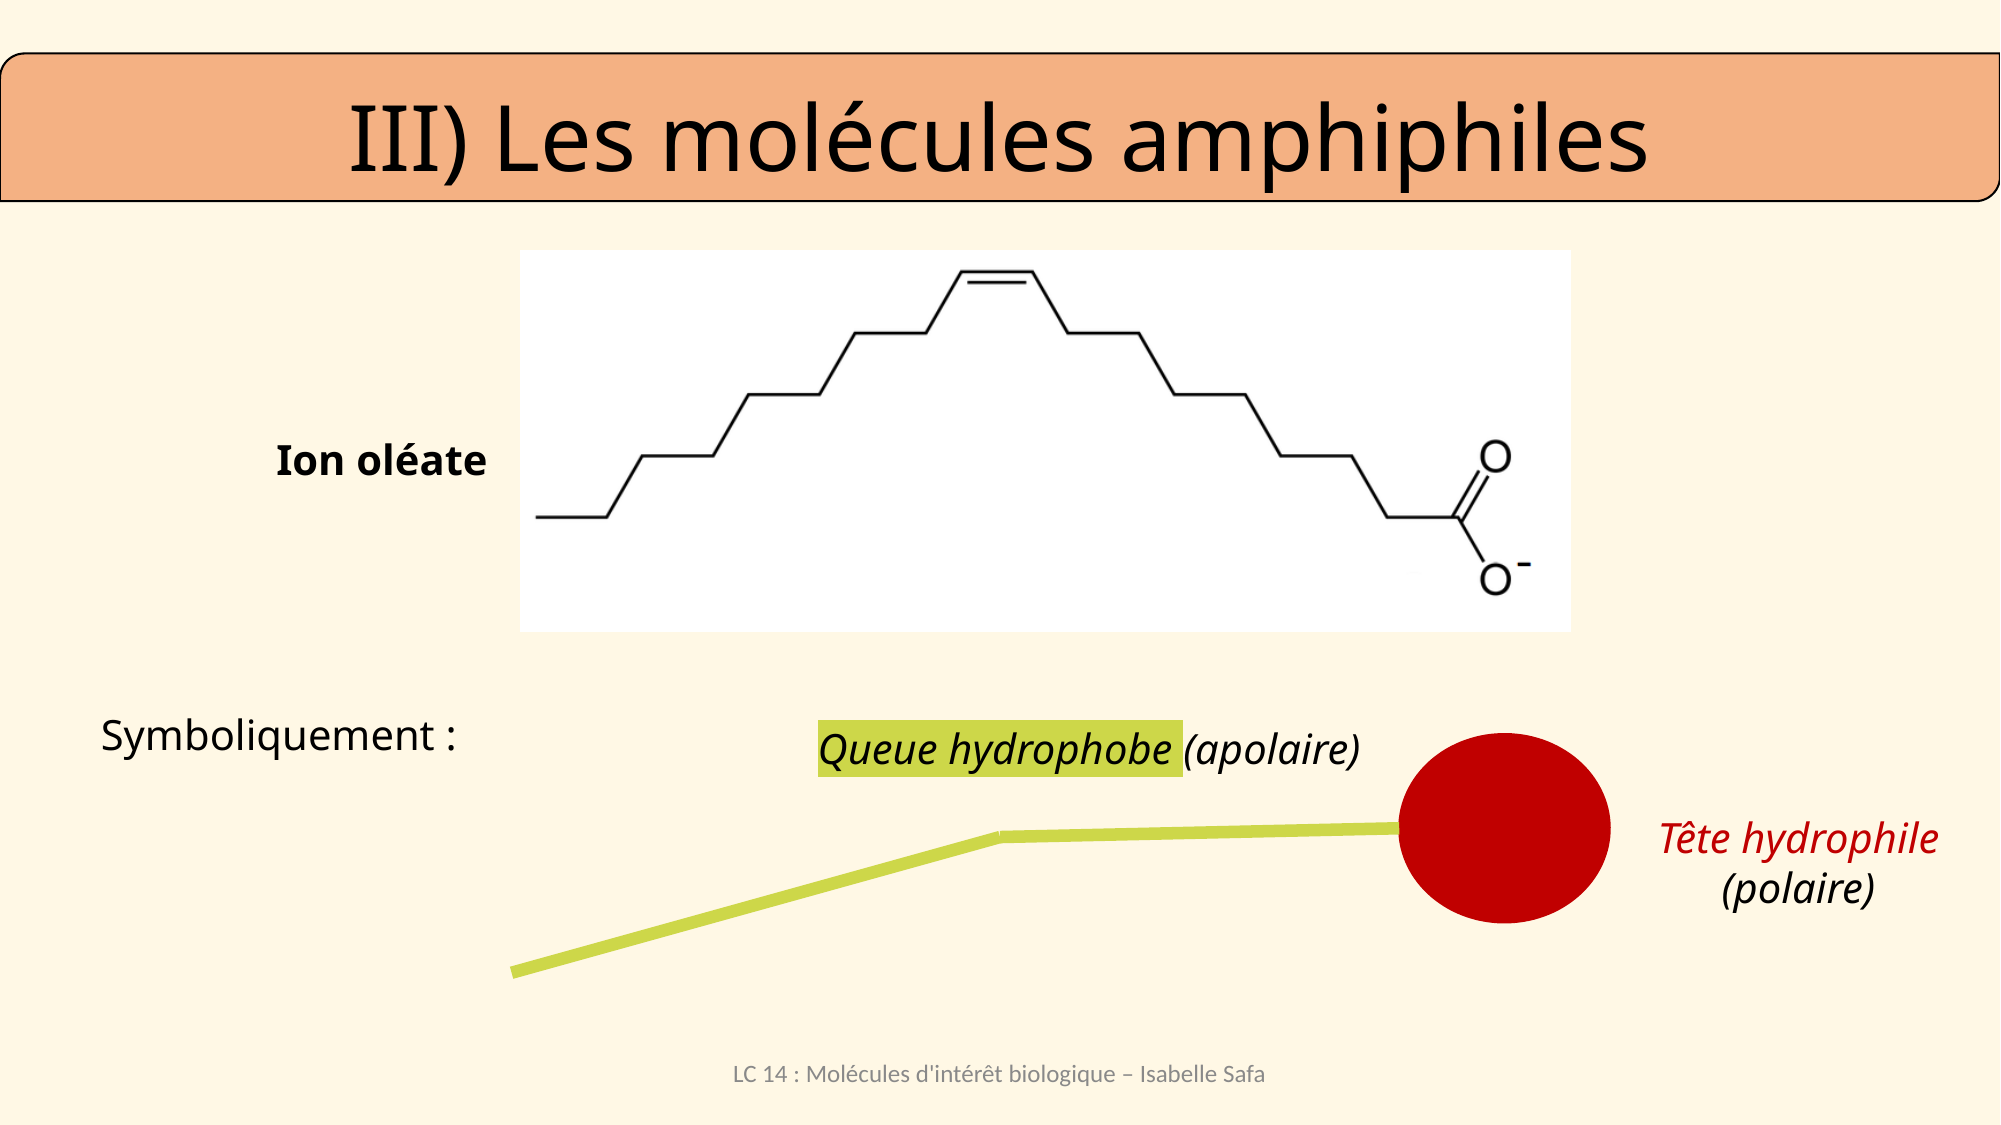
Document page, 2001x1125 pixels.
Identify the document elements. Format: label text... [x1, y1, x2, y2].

title III) Les molécules amphiphiles [0, 32, 2000, 251]
text_box Symboliquement : [85, 701, 437, 767]
text_box [1399, 734, 1610, 923]
text_box LC 14 : Molécules d'intérêt biologique – Isabelle Safa [662, 1042, 1338, 1103]
text_box Tête hydrophile (polaire) [1654, 804, 1943, 921]
text_box Ion oléate [261, 426, 463, 493]
picture [520, 250, 1571, 632]
text_box Queue hydrophobe (apolaire) [802, 715, 1321, 782]
